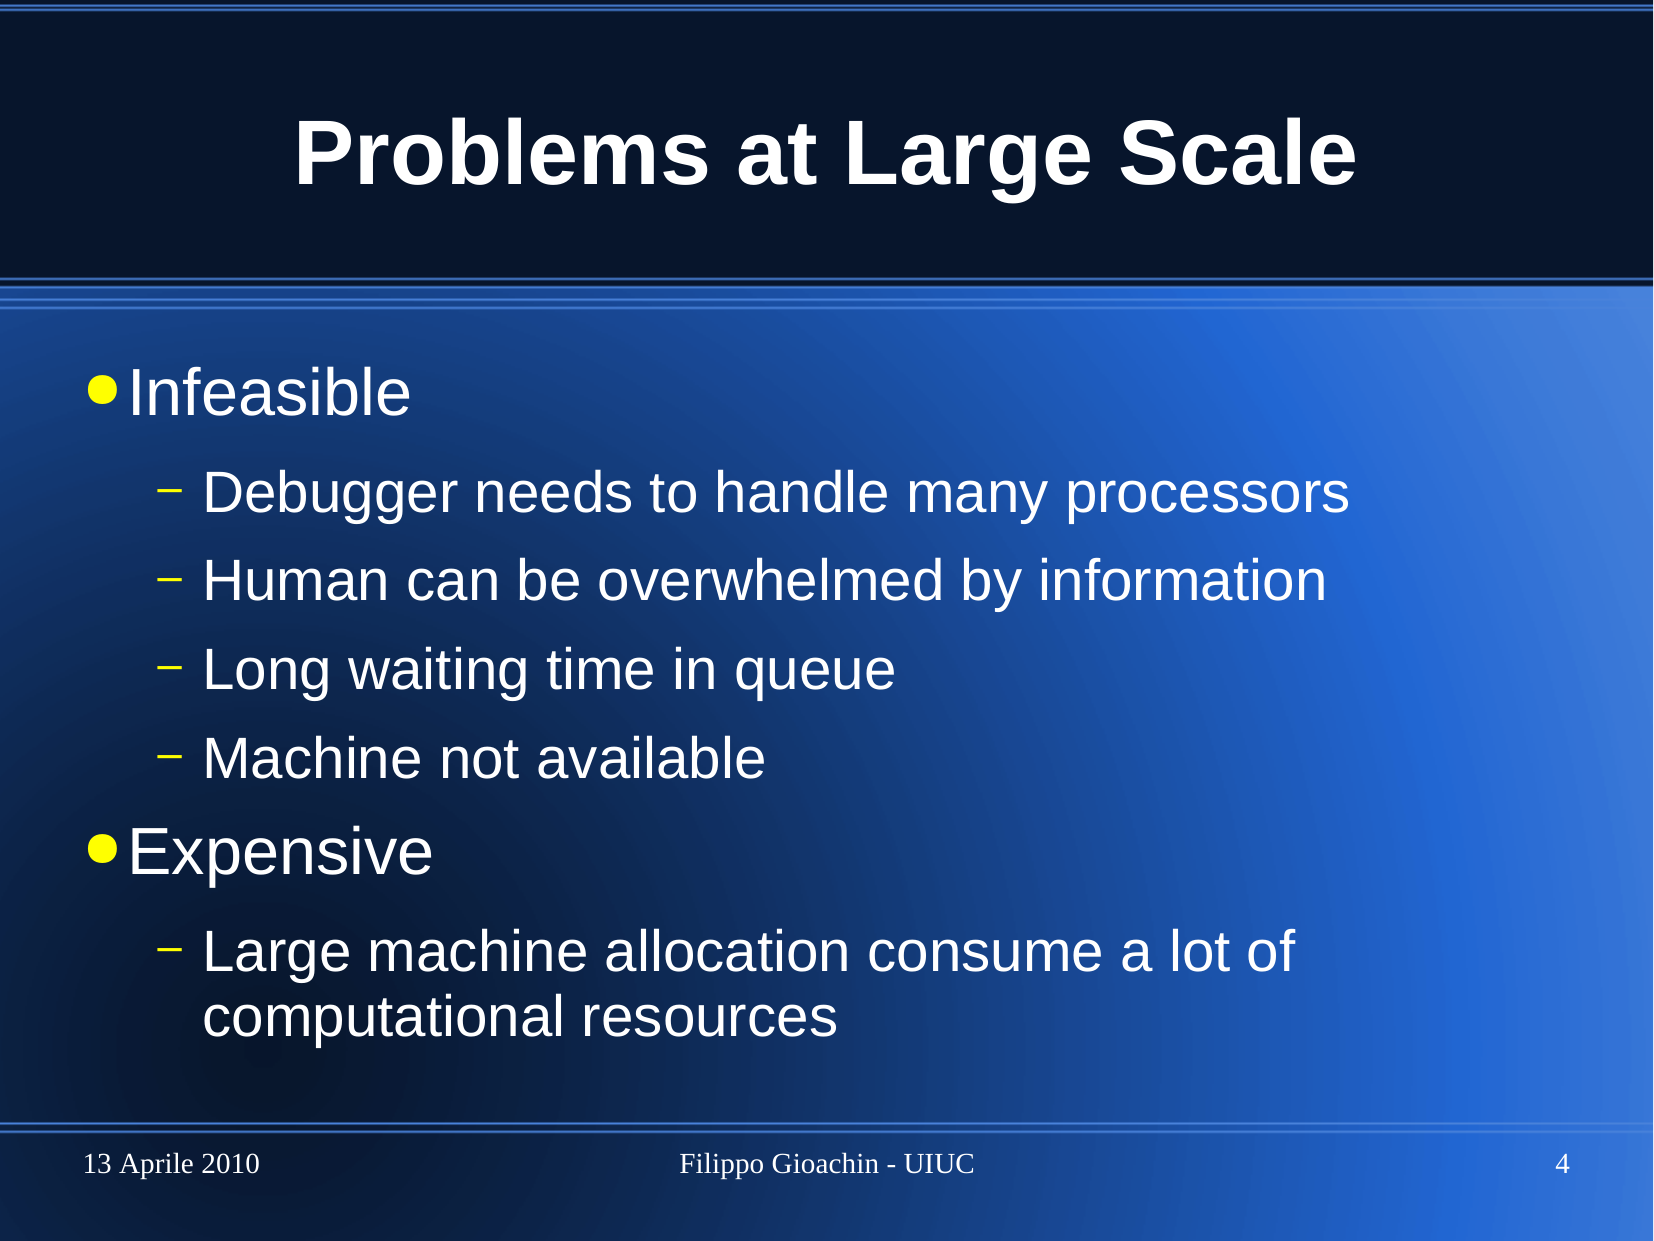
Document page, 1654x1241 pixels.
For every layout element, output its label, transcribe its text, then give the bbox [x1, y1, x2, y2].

picture [0, 0, 1654, 1241]
title Problems at Large Scale [82, 49, 1571, 257]
list Infeasible Debugger needs to handle many processors Human can be overwhelmed by information Long waiting time in queue Machine not available Expensive Large machine allocation consume a lot of computational resources [82, 355, 1571, 1174]
